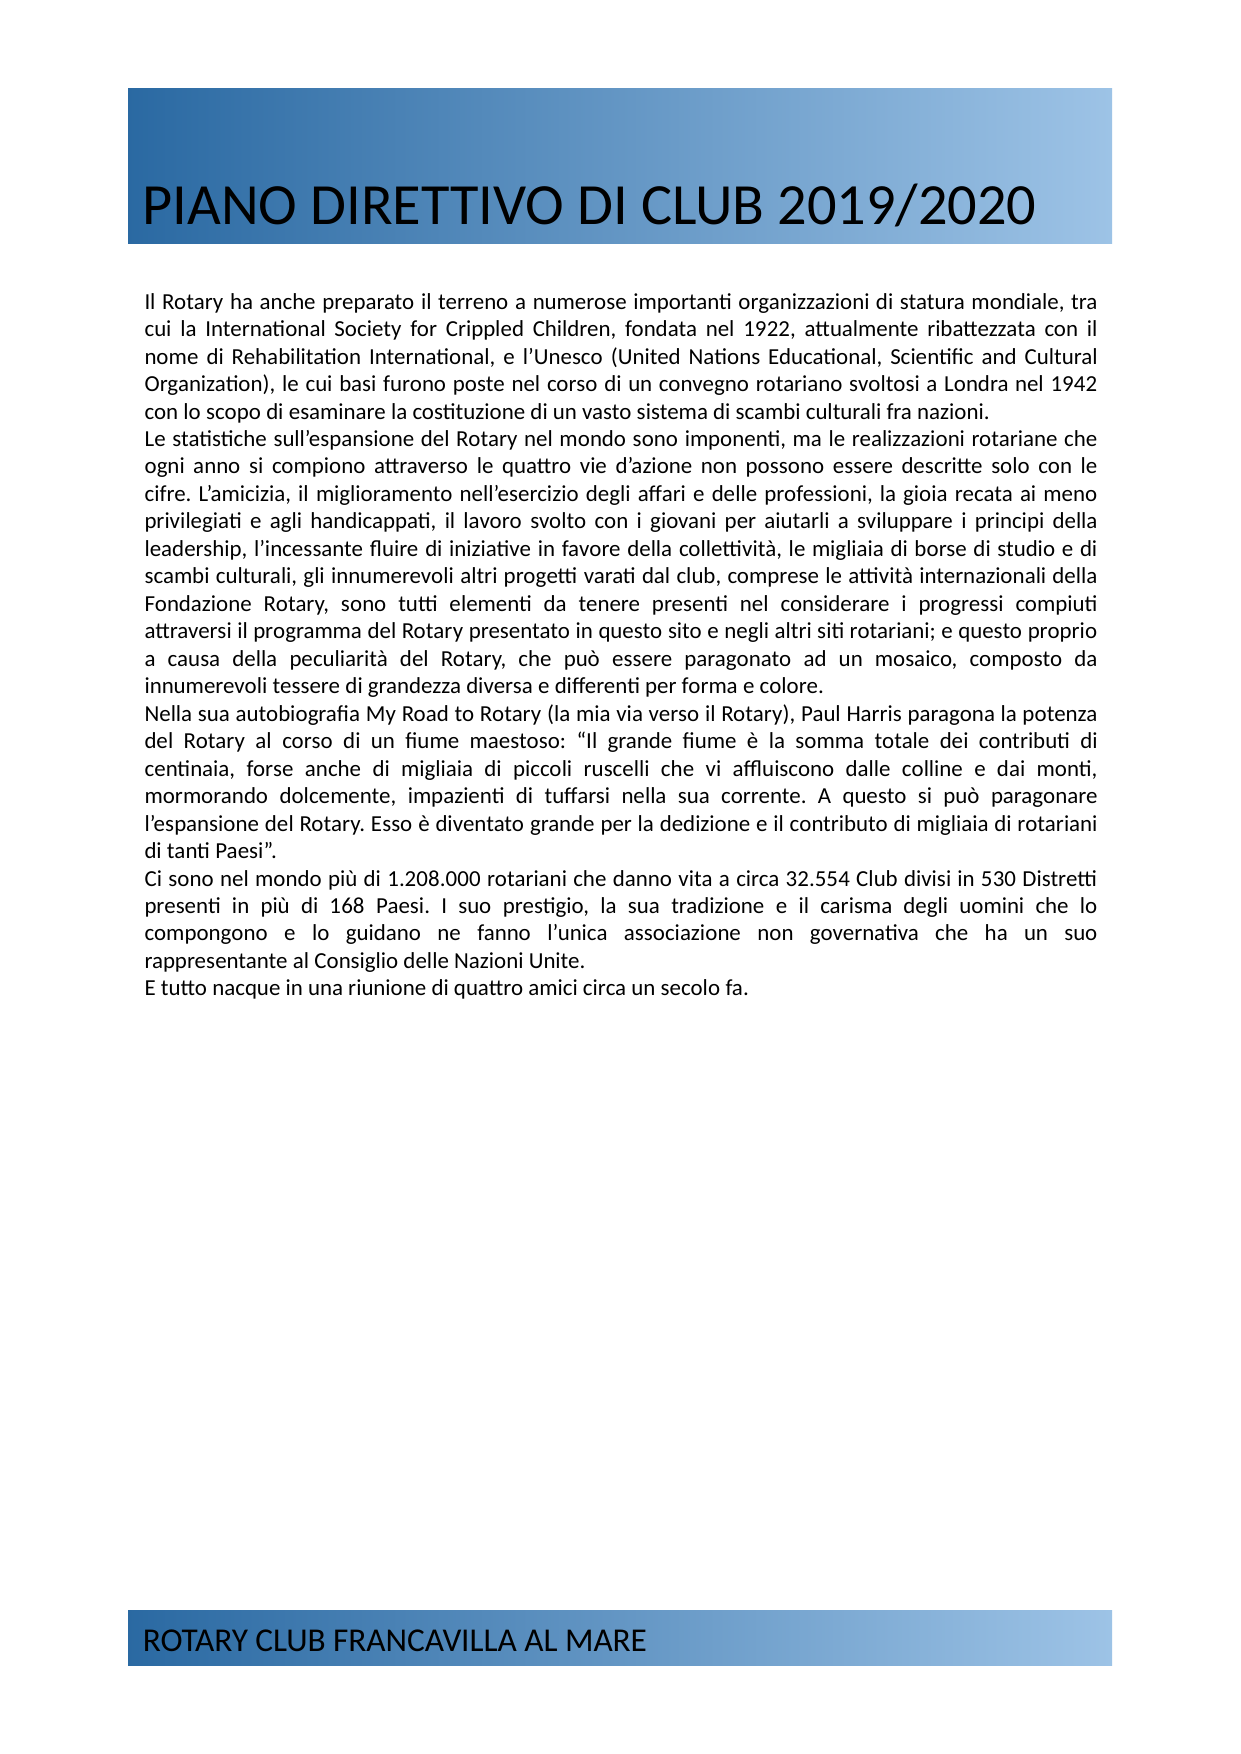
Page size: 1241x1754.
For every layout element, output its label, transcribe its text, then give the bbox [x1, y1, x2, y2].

text_box ROTARY CLUB FRANCAVILLA AL MARE [128, 1610, 1113, 1666]
text_box PIANO DIRETTIVO DI CLUB 2019/2020 [128, 88, 1113, 244]
text_box Il Rotary ha anche preparato il terreno a numerose importanti organizzazioni di statura mondiale, tra cui la International Society for Crippled Children, fondata nel 1922, attualmente ribattezzata con il nome di Rehabilitation International, e l’Unesco (United Nations Educational, Scientific and Cultural Organization), le cui basi furono poste nel corso di un convegno rotariano svoltosi a Londra nel 1942 con lo scopo di esaminare la costituzione di un vasto sistema di scambi culturali fra nazioni. Le statistiche sull’espansione del Rotary nel mondo sono imponenti, ma le realizzazioni rotariane che ogni anno si compiono attraverso le quattro vie d’azione non possono essere descritte solo con le cifre. L’amicizia, il miglioramento nell’esercizio degli affari e delle professioni, la gioia recata ai meno privilegiati e agli handicappati, il lavoro svolto con i giovani per aiutarli a sviluppare i principi della leadership, l’incessante fluire di iniziative in favore della collettività, le migliaia di borse di studio e di scambi culturali, gli innumerevoli altri progetti varati dal club, comprese le attività internazionali della Fondazione Rotary, sono tutti elementi da tenere presenti nel considerare i progressi compiuti attraversi il programma del Rotary presentato in questo sito e negli altri siti rotariani; e questo proprio a causa della peculiarità del Rotary, che può essere paragonato ad un mosaico, composto da innumerevoli tessere di grandezza diversa e differenti per forma e colore. Nella sua autobiografia My Road to Rotary (la mia via verso il Rotary), Paul Harris paragona la potenza del Rotary al corso di un fiume maestoso: “Il grande fiume è la somma totale dei contributi di centinaia, forse anche di migliaia di piccoli ruscelli che vi affluiscono dalle colline e dai monti, mormorando dolcemente, impazienti di tuffarsi nella sua corrente. A questo si può paragonare l’espansione del Rotary. Esso è diventato grande per la dedizione e il contributo di migliaia di rotariani di tanti Paesi”. Ci sono nel mondo più di 1.208.000 rotariani che danno vita a circa 32.554 Club divisi in 530 Distretti presenti in più di 168 Paesi. I suo prestigio, la sua tradizione e il carisma degli uomini che lo compongono e lo guidano ne fanno l’unica associazione non governativa che ha un suo rappresentante al Consiglio delle Nazioni Unite. E tutto nacque in una riunione di quattro amici circa un secolo fa. [129, 251, 1114, 1008]
